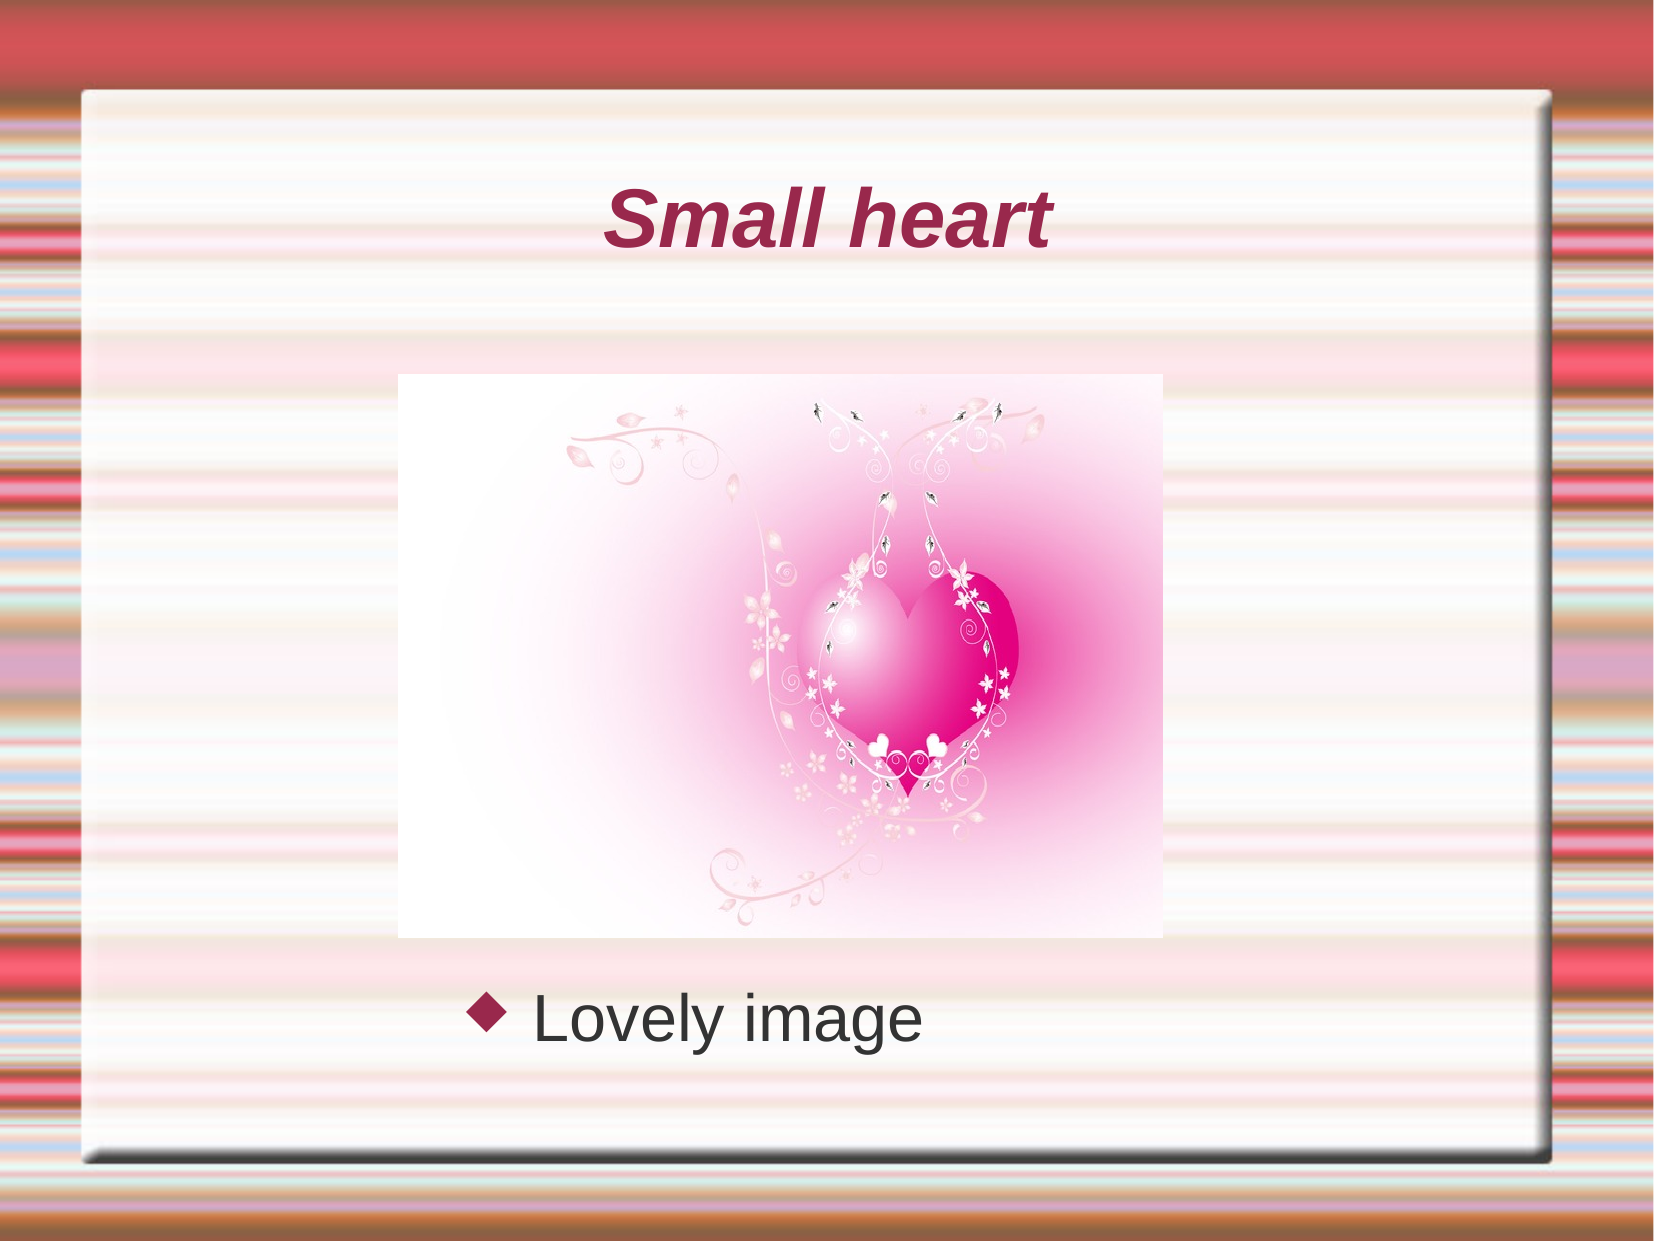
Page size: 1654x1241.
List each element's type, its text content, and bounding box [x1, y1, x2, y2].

list Lovely image [450, 981, 1177, 1241]
title Small heart [121, 114, 1534, 322]
picture [0, 0, 1654, 1241]
